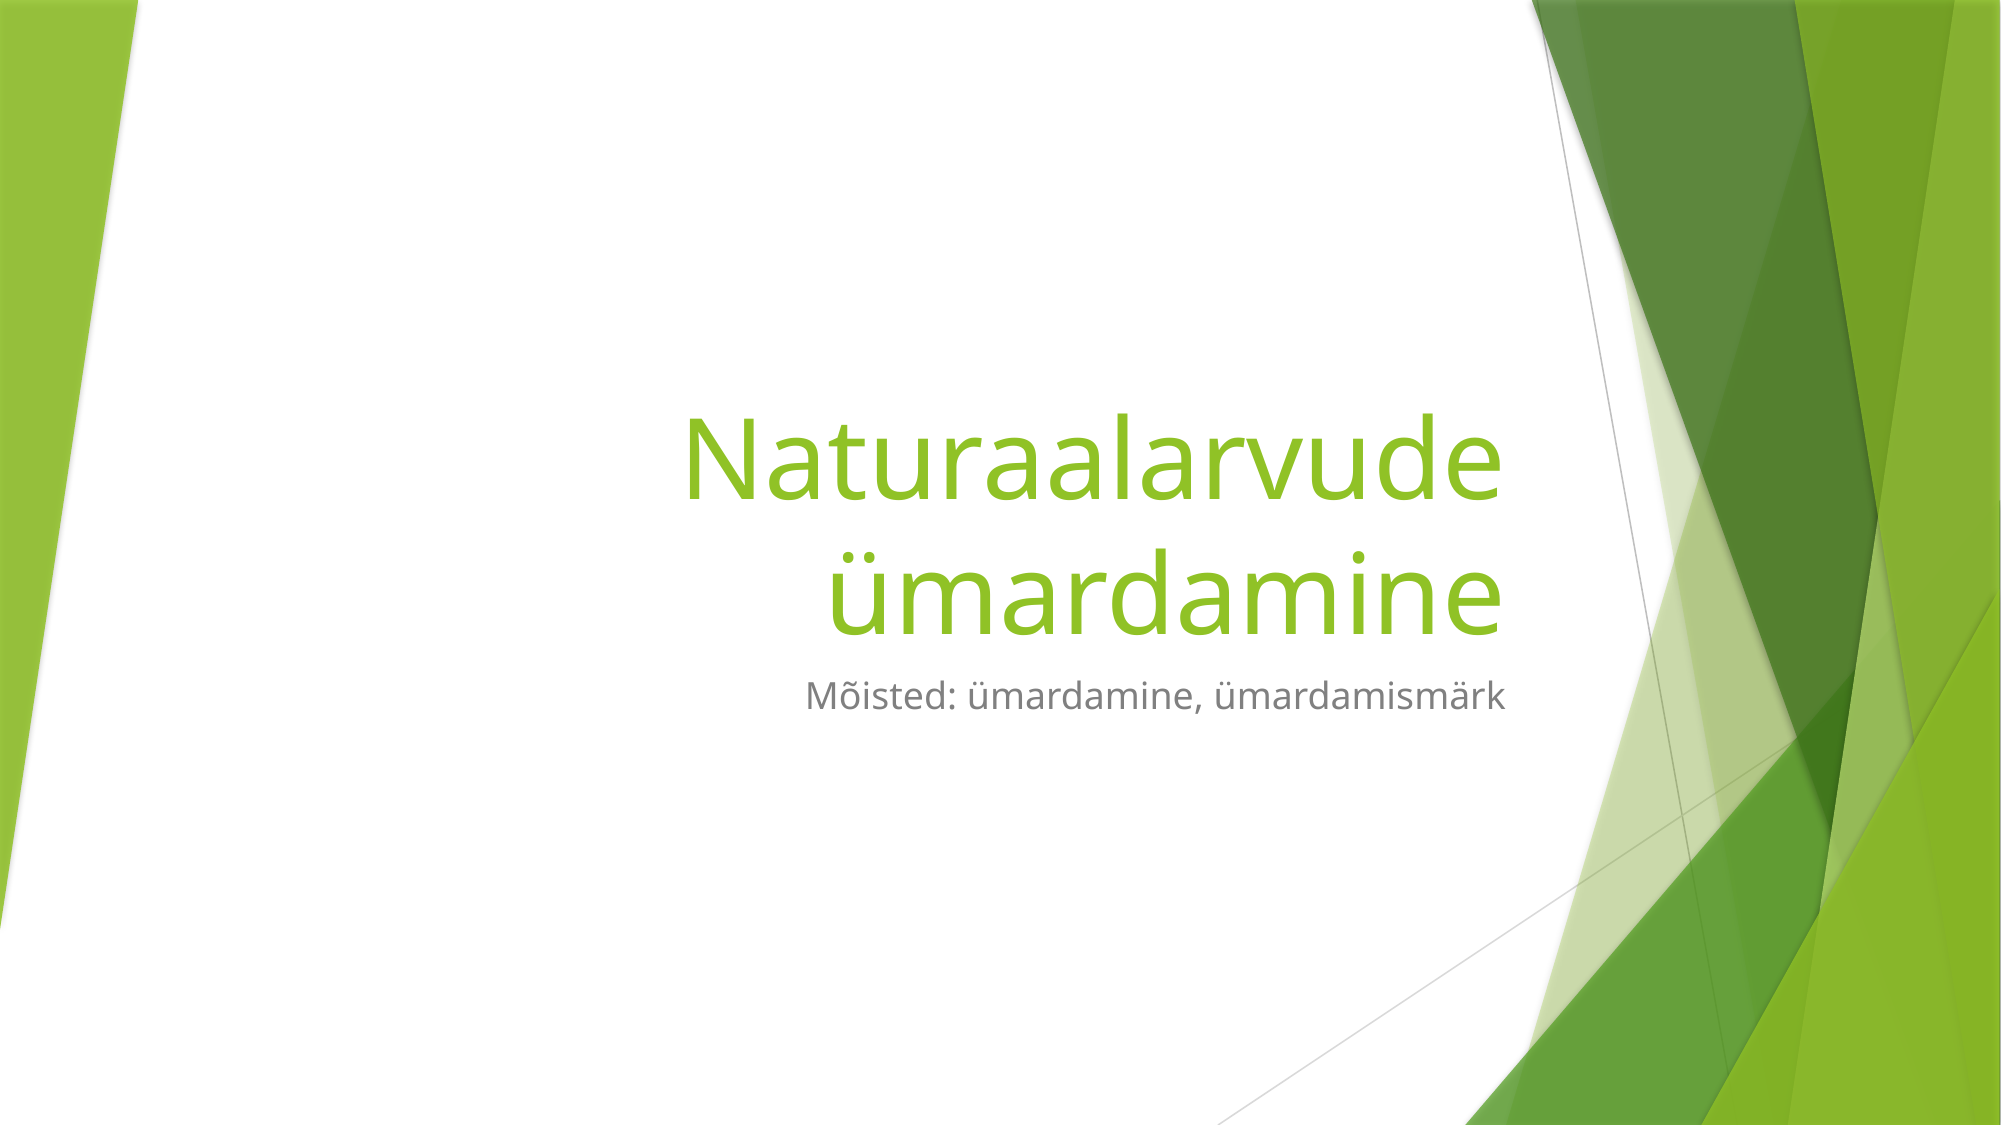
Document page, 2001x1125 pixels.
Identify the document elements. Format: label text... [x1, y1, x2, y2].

title Naturaalarvude ümardamine [247, 394, 1522, 664]
subtitle Mõisted: ümardamine, ümardamismärk [247, 664, 1522, 845]
